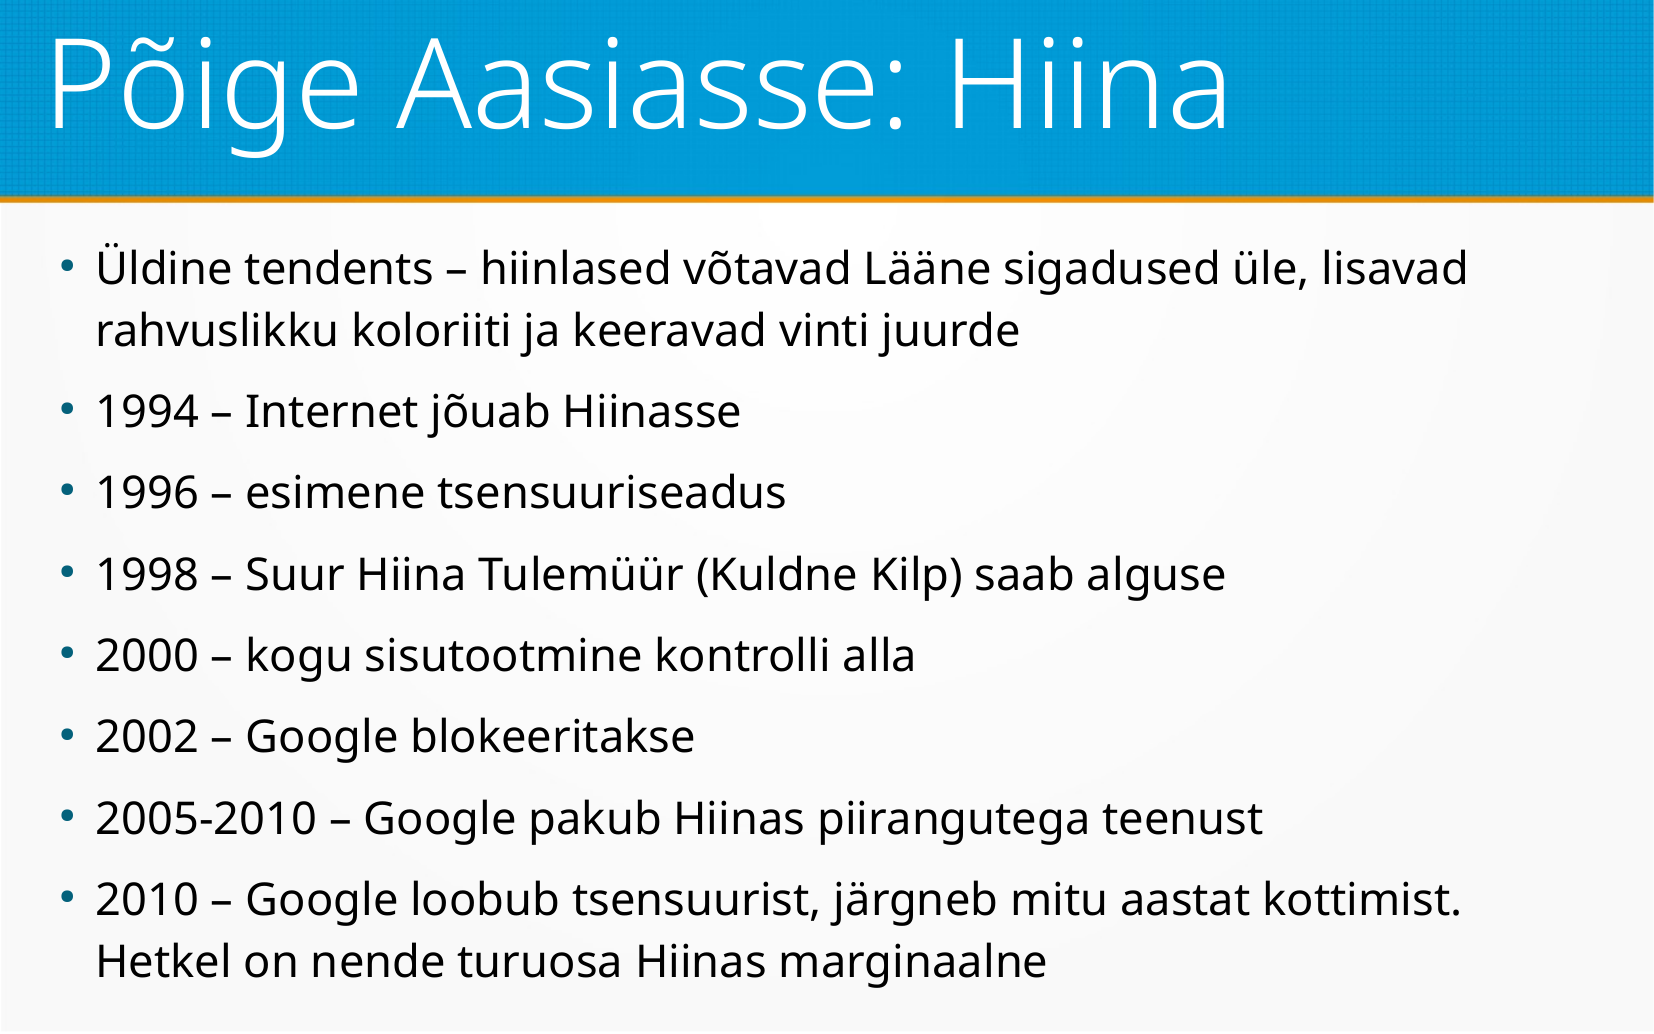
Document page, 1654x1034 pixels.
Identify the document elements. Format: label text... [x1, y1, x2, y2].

picture [0, 195, 1654, 1034]
title Põige Aasiasse: Hiina [43, 0, 1619, 166]
list Üldine tendents – hiinlased võtavad Lääne sigadused üle, lisavad rahvuslikku koloriiti ja keeravad vinti juurde 1994 – Internet jõuab Hiinasse 1996 – esimene tsensuuriseadus 1998 – Suur Hiina Tulemüür (Kuldne Kilp) saab alguse 2000 – kogu sisutootmine kontrolli alla 2002 – Google blokeeritakse 2005-2010 – Google pakub Hiinas piirangutega teenust 2010 – Google loobub tsensuurist, järgneb mitu aastat kottimist. Hetkel on nende turuosa Hiinas marginaalne [47, 236, 1607, 1002]
